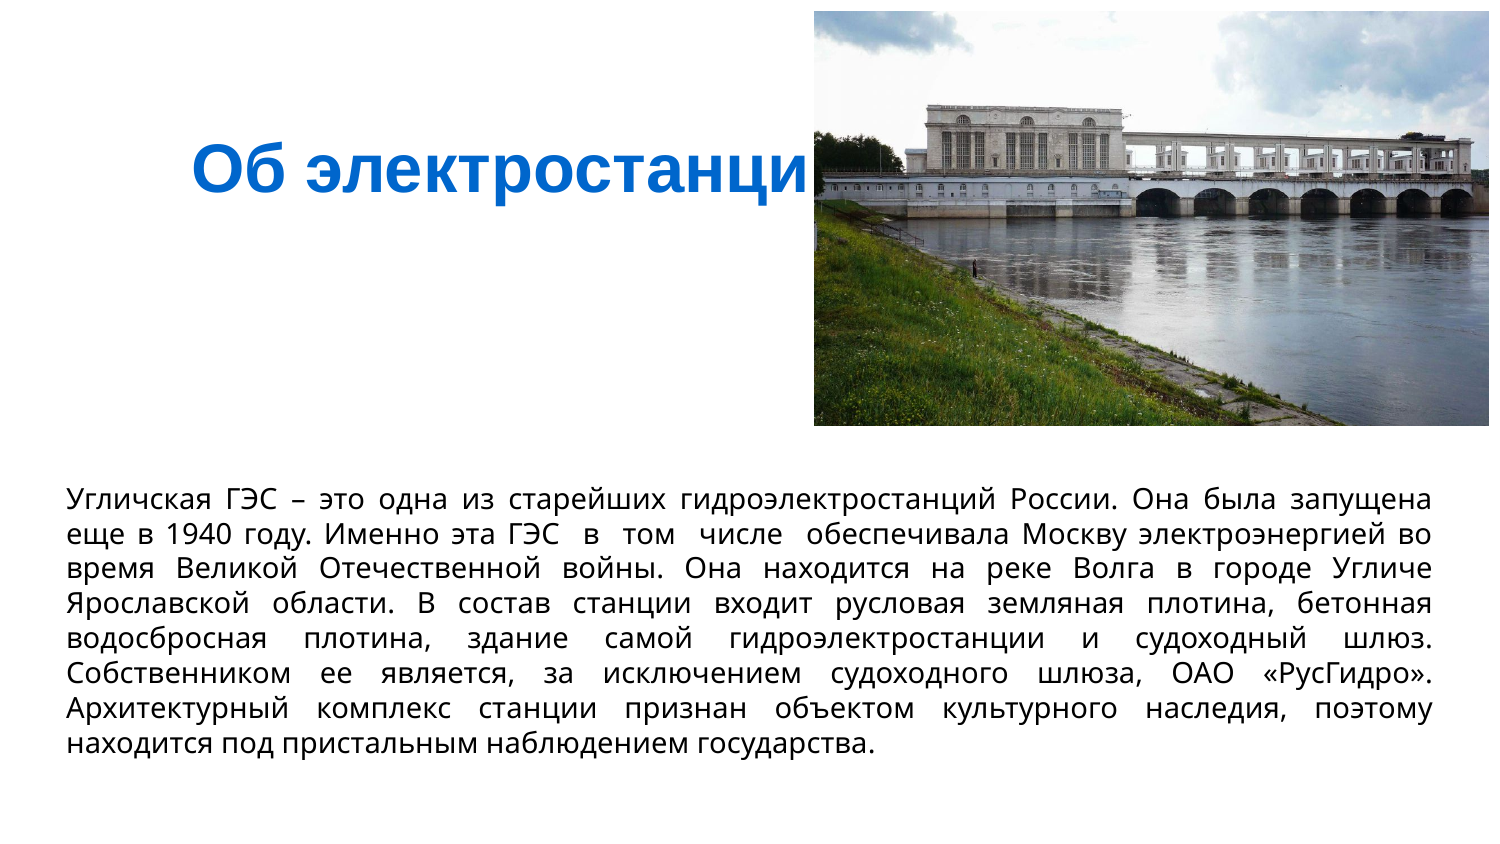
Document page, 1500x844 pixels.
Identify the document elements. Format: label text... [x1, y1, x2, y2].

subtitle Угличская ГЭС – это одна из старейших гидроэлектростанций России. Она была запущена еще в 1940 году. Именно эта ГЭС в том числе обеспечивала Москву электроэнергией во время Великой Отечественной войны. Она находится на реке Волга в городе Угличе Ярославской области. В состав станции входит русловая земляная плотина, бетонная водосбросная плотина, здание самой гидроэлектростанции и судоходный шлюз. Собственником ее является, за исключением судоходного шлюза, ОАО «РусГидро». Архитектурный комплекс станции признан объектом культурного наследия, поэтому находится под пристальным наблюдением государства. [51, 464, 1449, 814]
title Об электростанции [175, 11, 814, 319]
picture [814, 11, 1489, 426]
